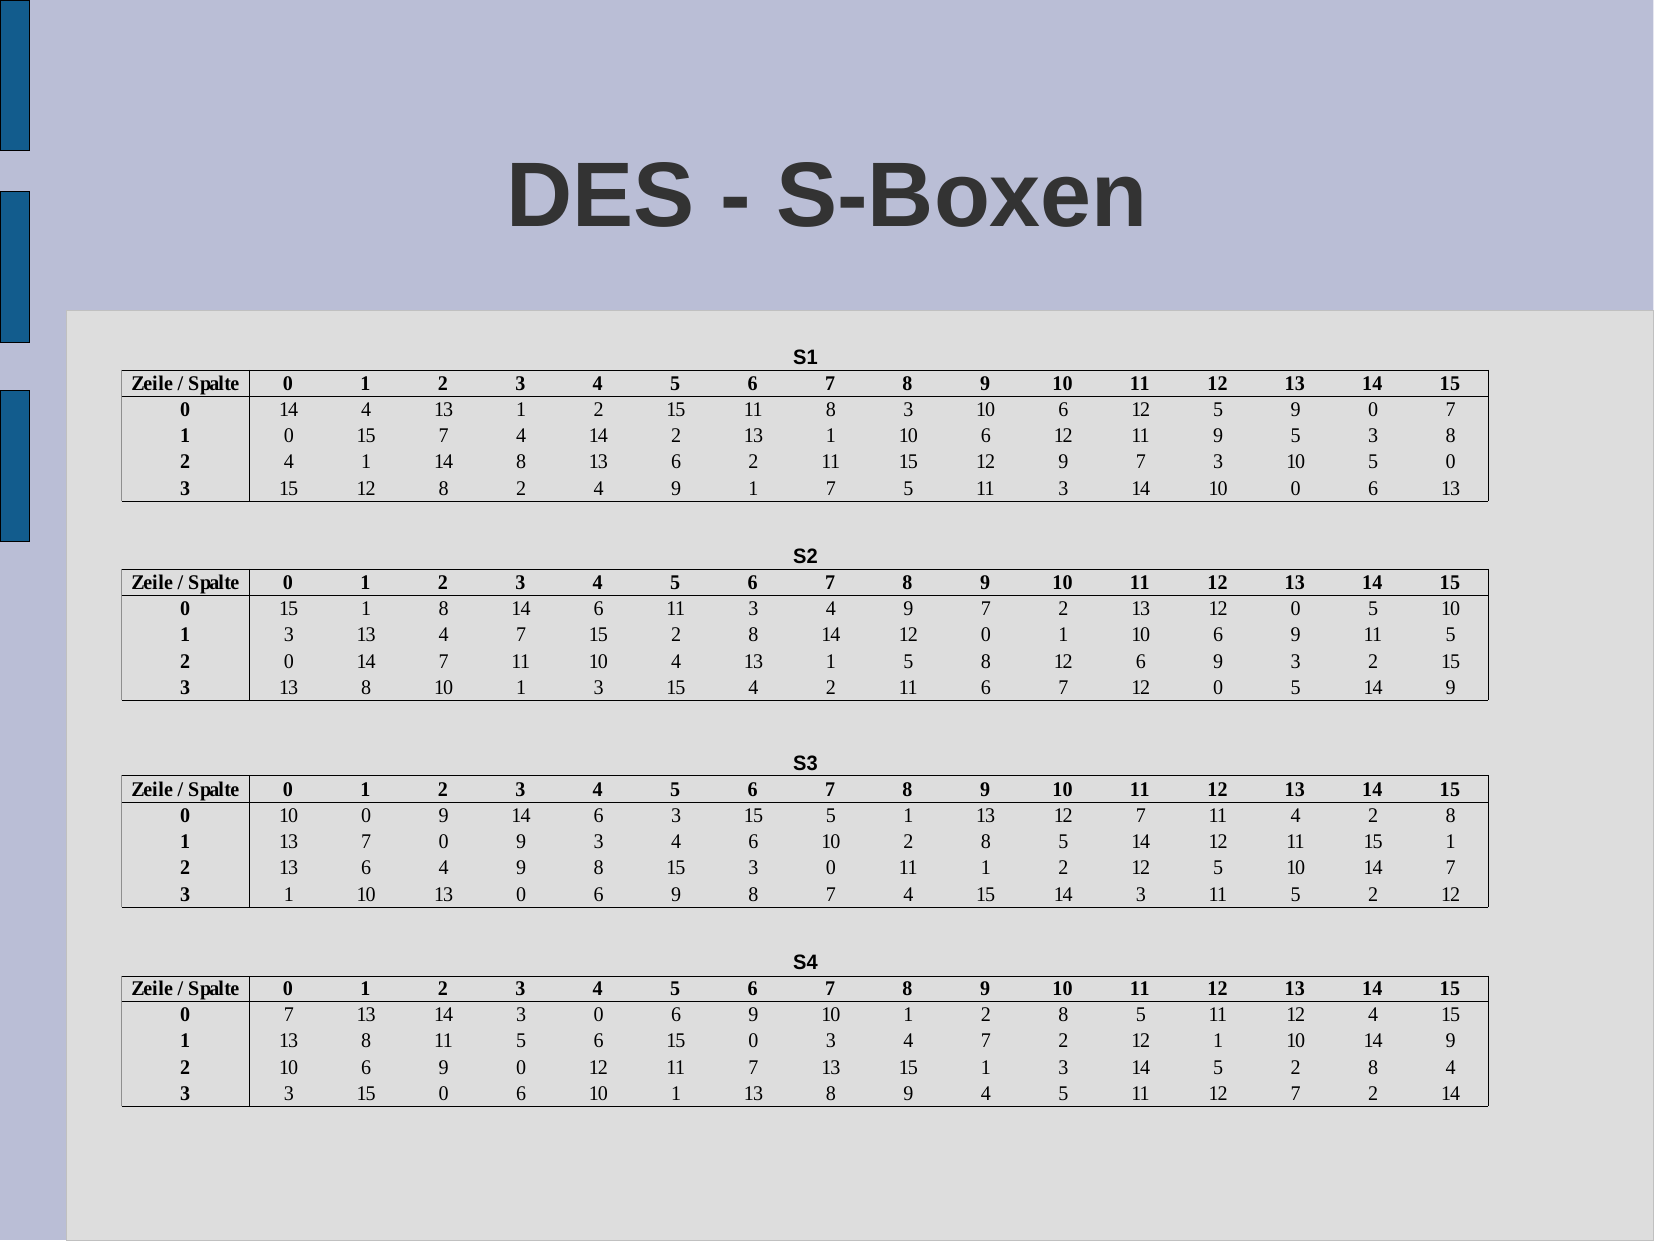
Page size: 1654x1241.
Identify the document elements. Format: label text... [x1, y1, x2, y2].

chart [121, 344, 1620, 1135]
title DES - S-Boxen [121, 91, 1534, 299]
